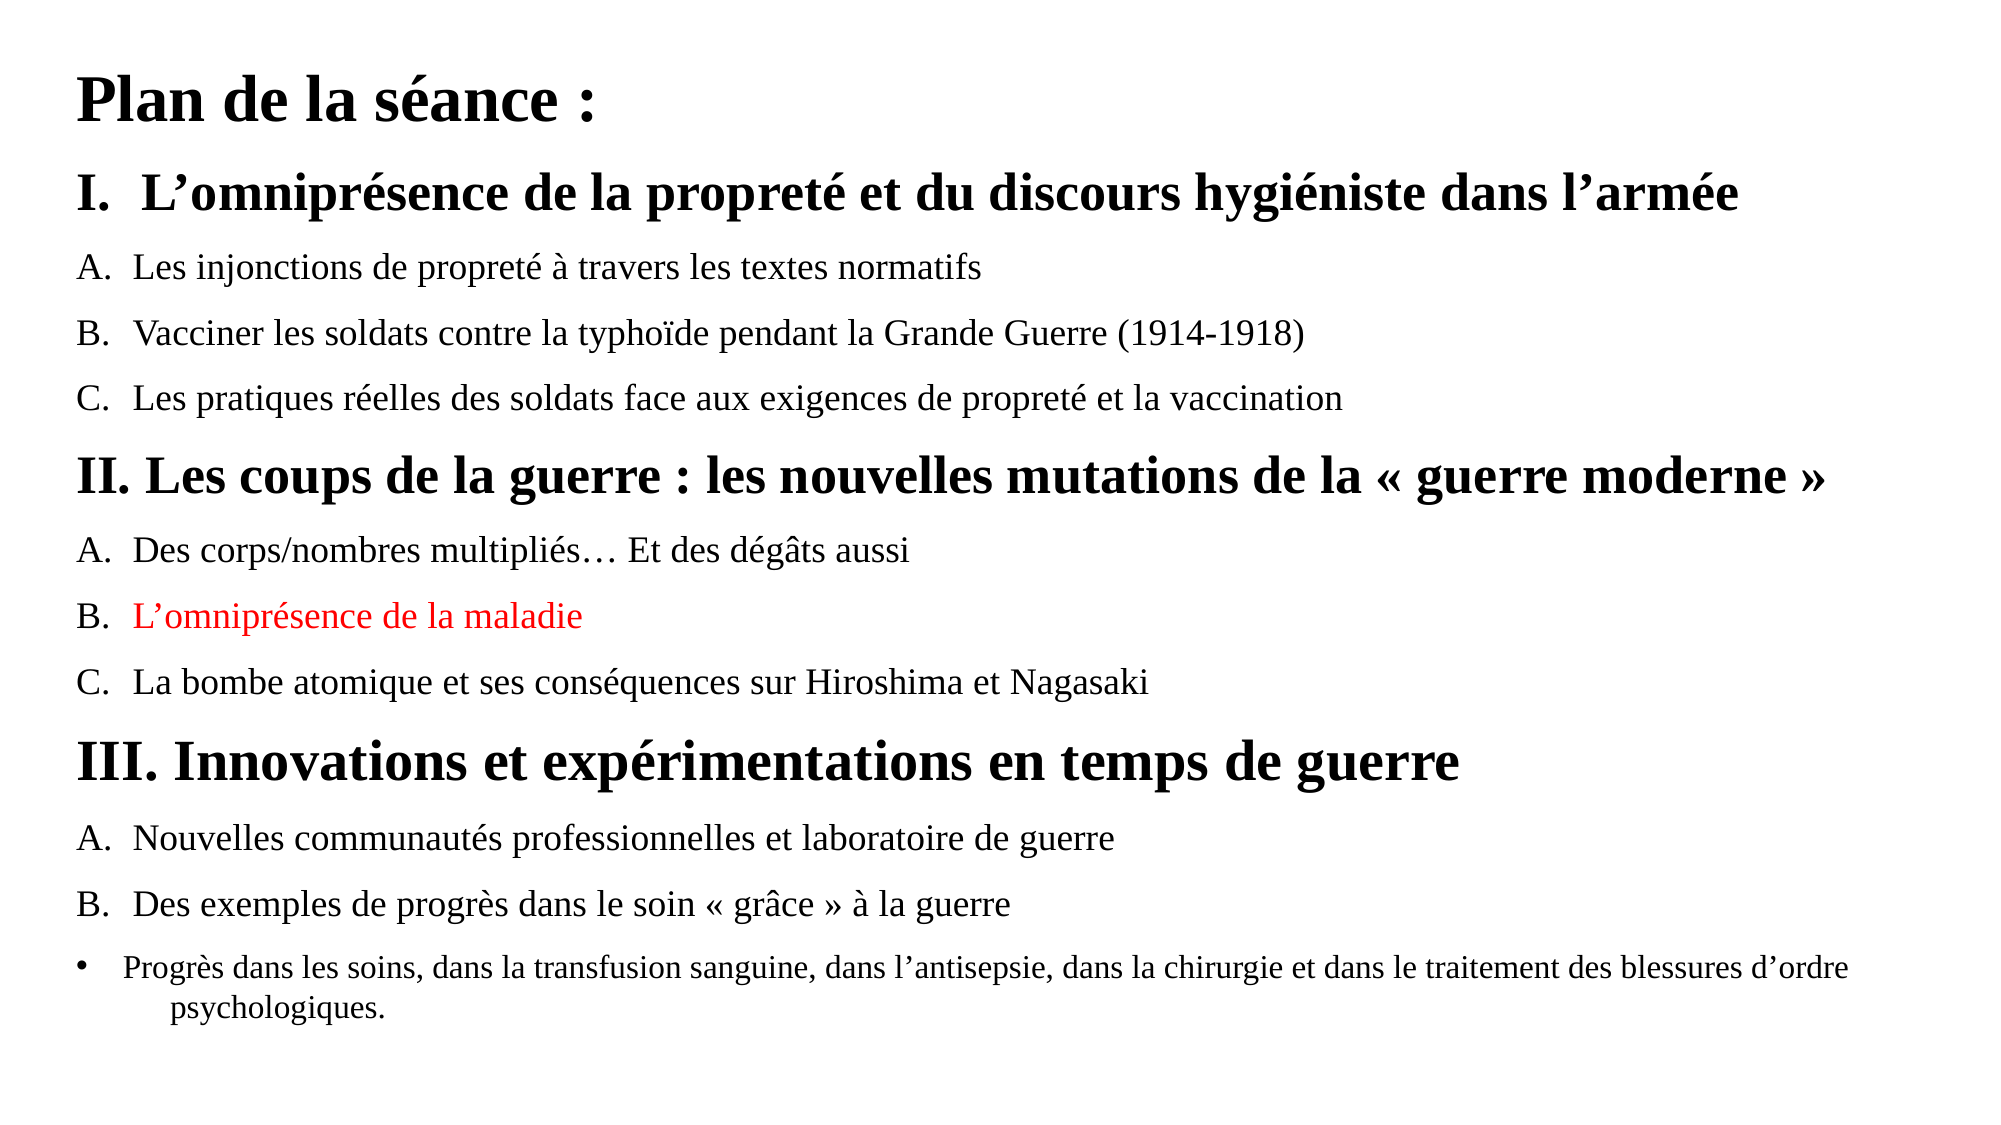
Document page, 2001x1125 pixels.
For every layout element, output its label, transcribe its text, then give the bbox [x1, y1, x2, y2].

list Plan de la séance : L’omniprésence de la propreté et du discours hygiéniste dans l’armée Les injonctions de propreté à travers les textes normatifs Vacciner les soldats contre la typhoïde pendant la Grande Guerre (1914-1918) Les pratiques réelles des soldats face aux exigences de propreté et la vaccination II. Les coups de la guerre : les nouvelles mutations de la « guerre moderne » Des corps/nombres multipliés… Et des dégâts aussi L’omniprésence de la maladie La bombe atomique et ses conséquences sur Hiroshima et Nagasaki III. Innovations et expérimentations en temps de guerre Nouvelles communautés professionnelles et laboratoire de guerre Des exemples de progrès dans le soin « grâce » à la guerre Progrès dans les soins, dans la transfusion sanguine, dans l’antisepsie, dans la chirurgie et dans le traitement des blessures d’ordre psychologiques. [61, 47, 1951, 1070]
